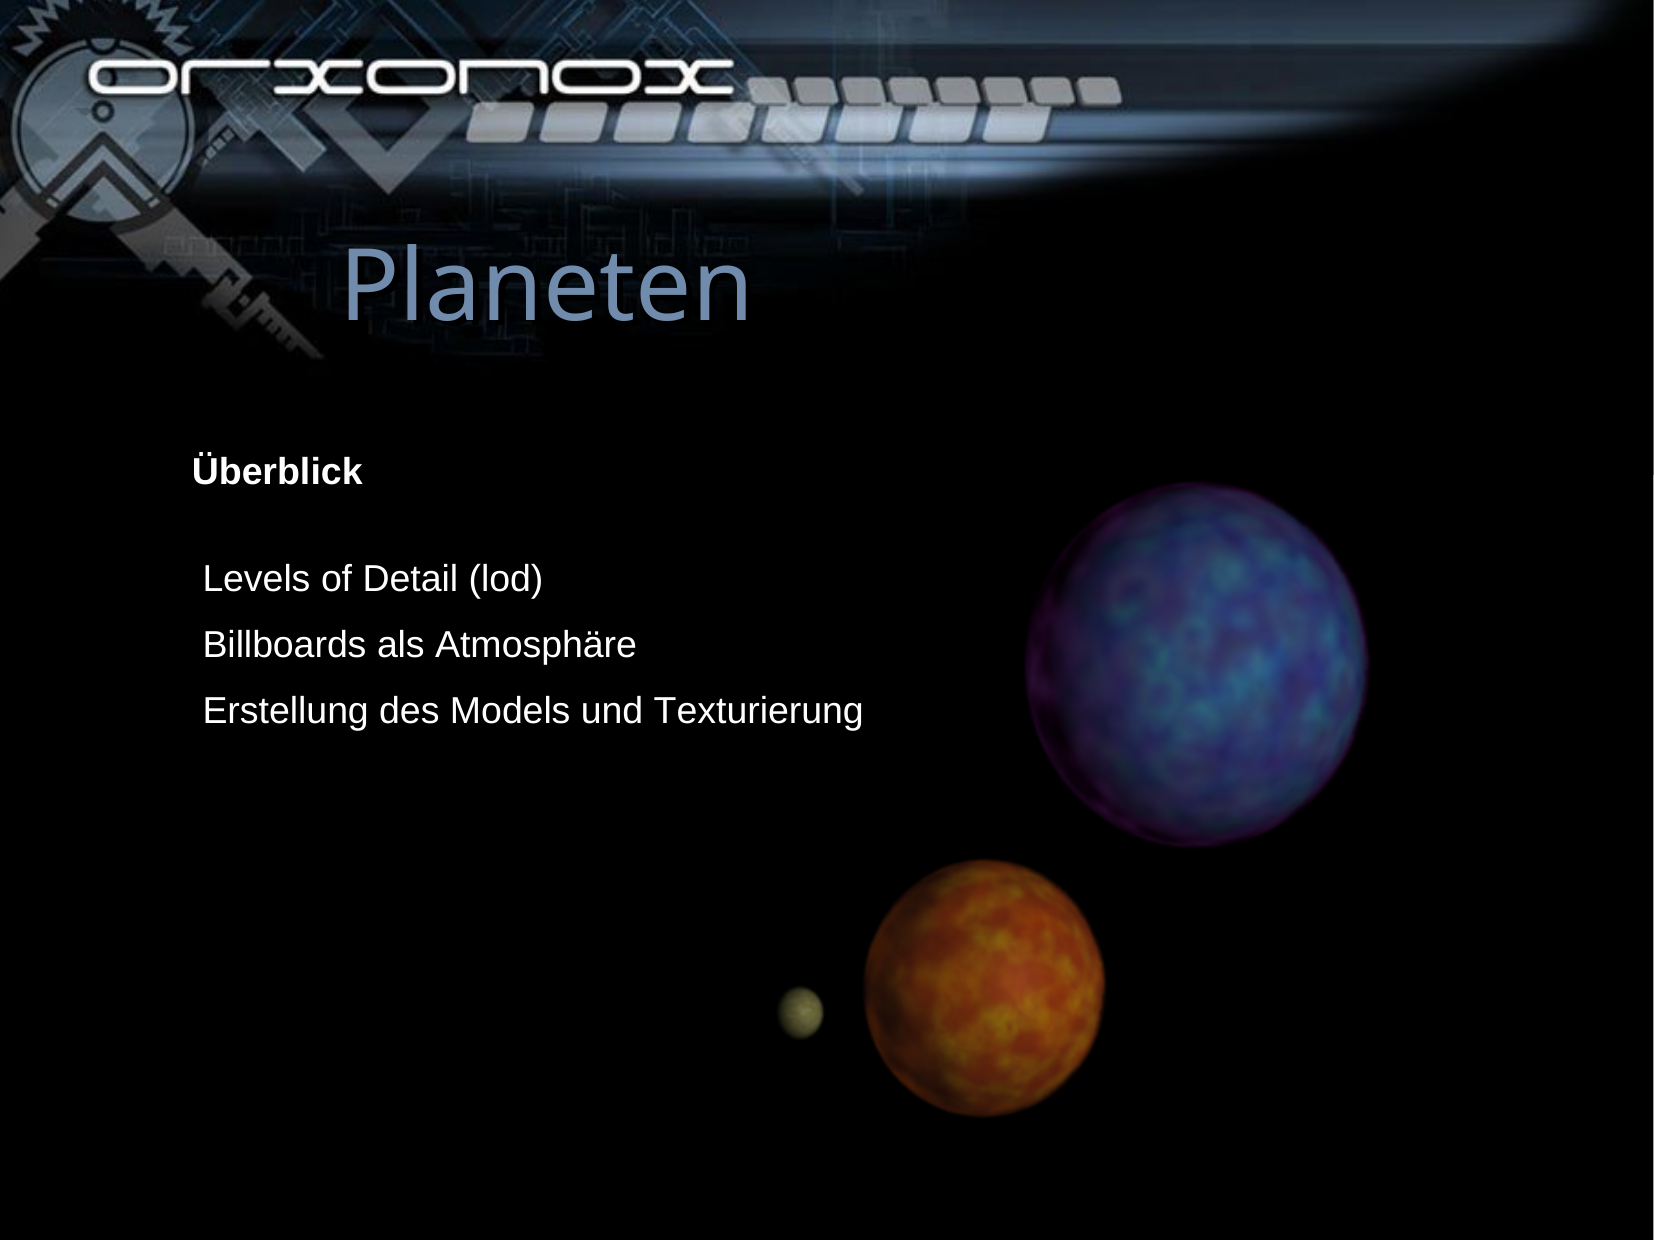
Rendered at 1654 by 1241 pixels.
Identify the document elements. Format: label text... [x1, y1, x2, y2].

text_box Überblick Levels of Detail (lod) Billboards als Atmosphäre Erstellung des Models und Texturierung [177, 442, 1329, 805]
picture [0, 0, 1654, 1194]
text_box Planeten [324, 205, 1300, 337]
